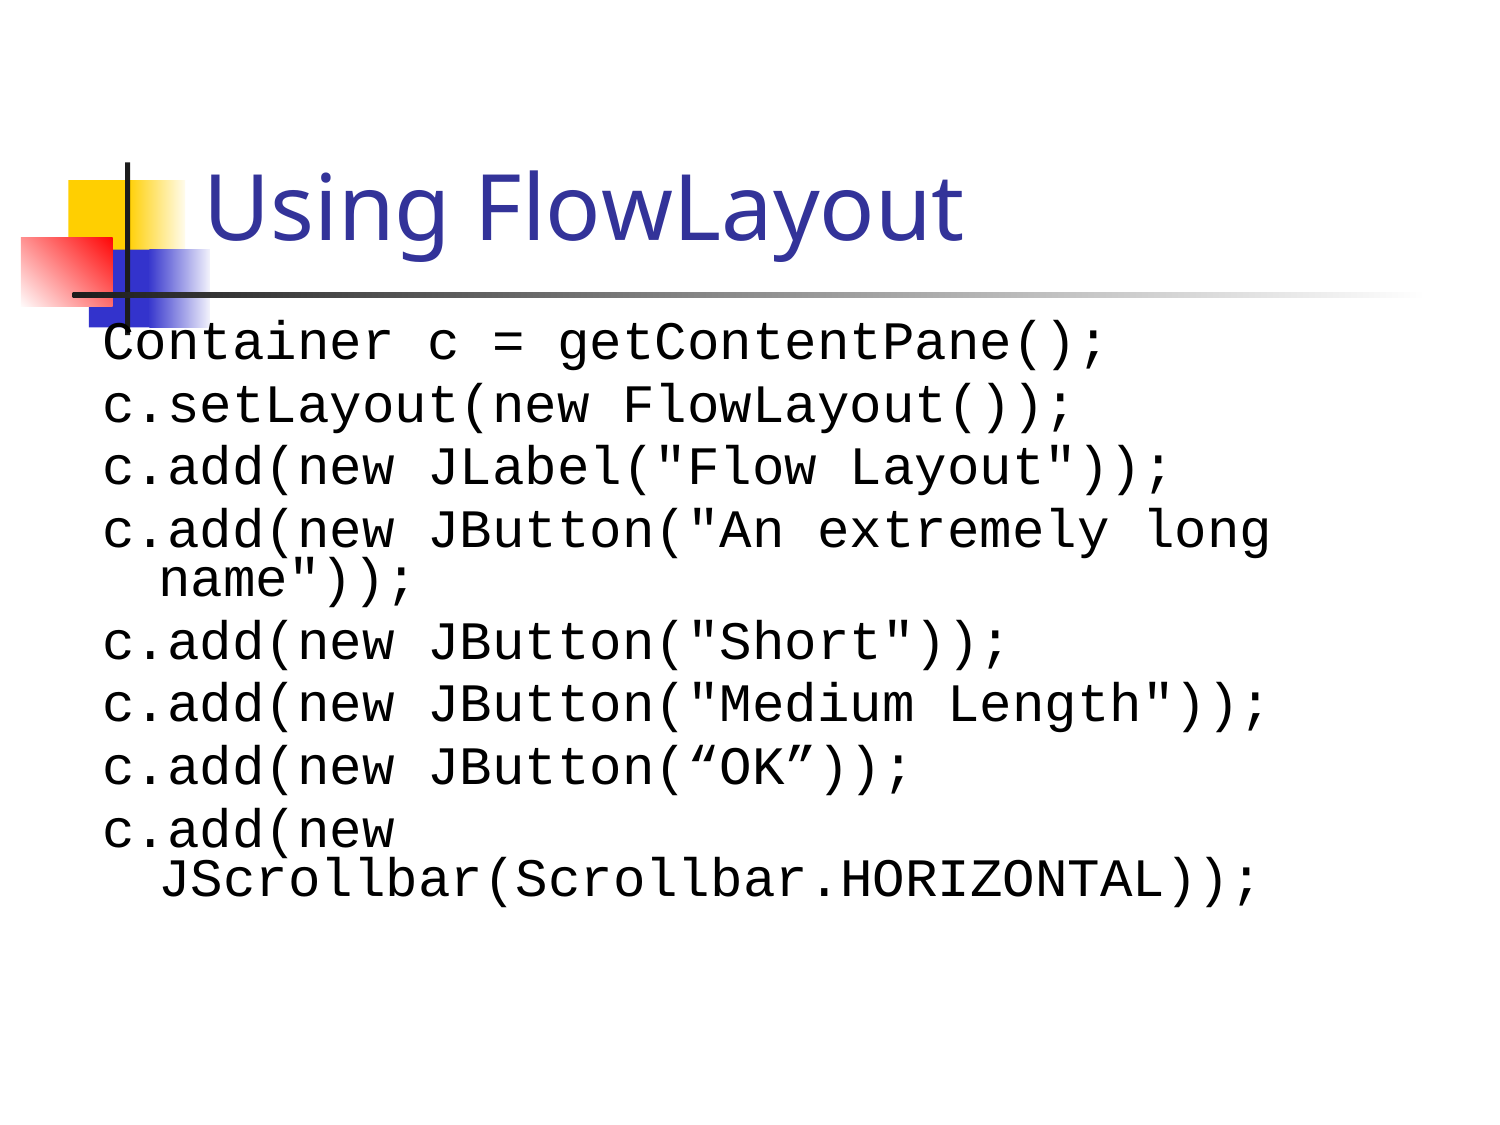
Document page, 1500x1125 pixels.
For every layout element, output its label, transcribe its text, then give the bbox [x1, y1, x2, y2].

list Container c = getContentPane(); c.setLayout(new FlowLayout()); c.add(new JLabel("Flow Layout")); c.add(new JButton("An extremely long name")); c.add(new JButton("Short")); c.add(new JButton("Medium Length")); c.add(new JButton(“OK”)); c.add(new JScrollbar(Scrollbar.HORIZONTAL)); [87, 312, 1500, 976]
title Using FlowLayout [188, 35, 1468, 276]
